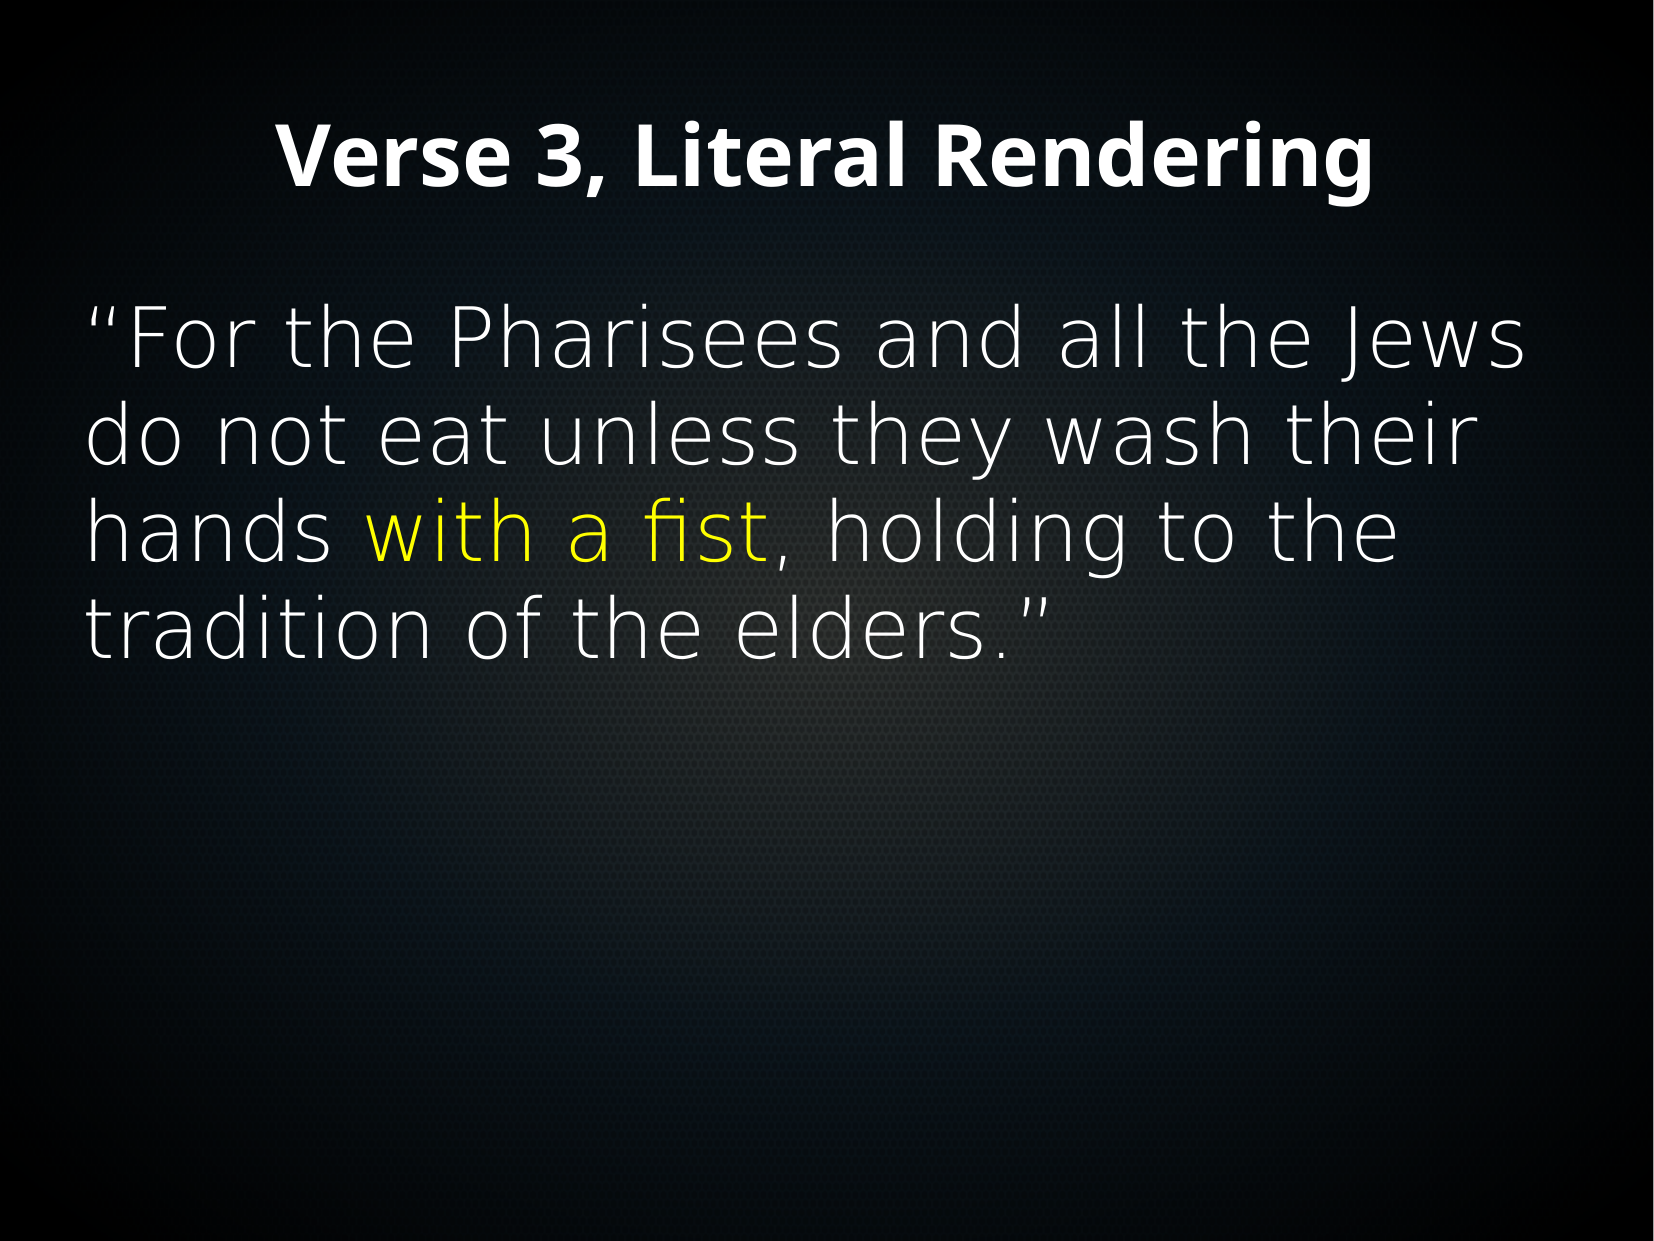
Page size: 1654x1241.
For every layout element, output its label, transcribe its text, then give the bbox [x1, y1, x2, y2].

title Verse 3, Literal Rendering [82, 49, 1571, 257]
list “For the Pharisees and all the Jews do not eat unless they wash their hands with a fist, holding to the tradition of the elders.” [82, 290, 1538, 1010]
picture [0, 0, 1654, 1241]
